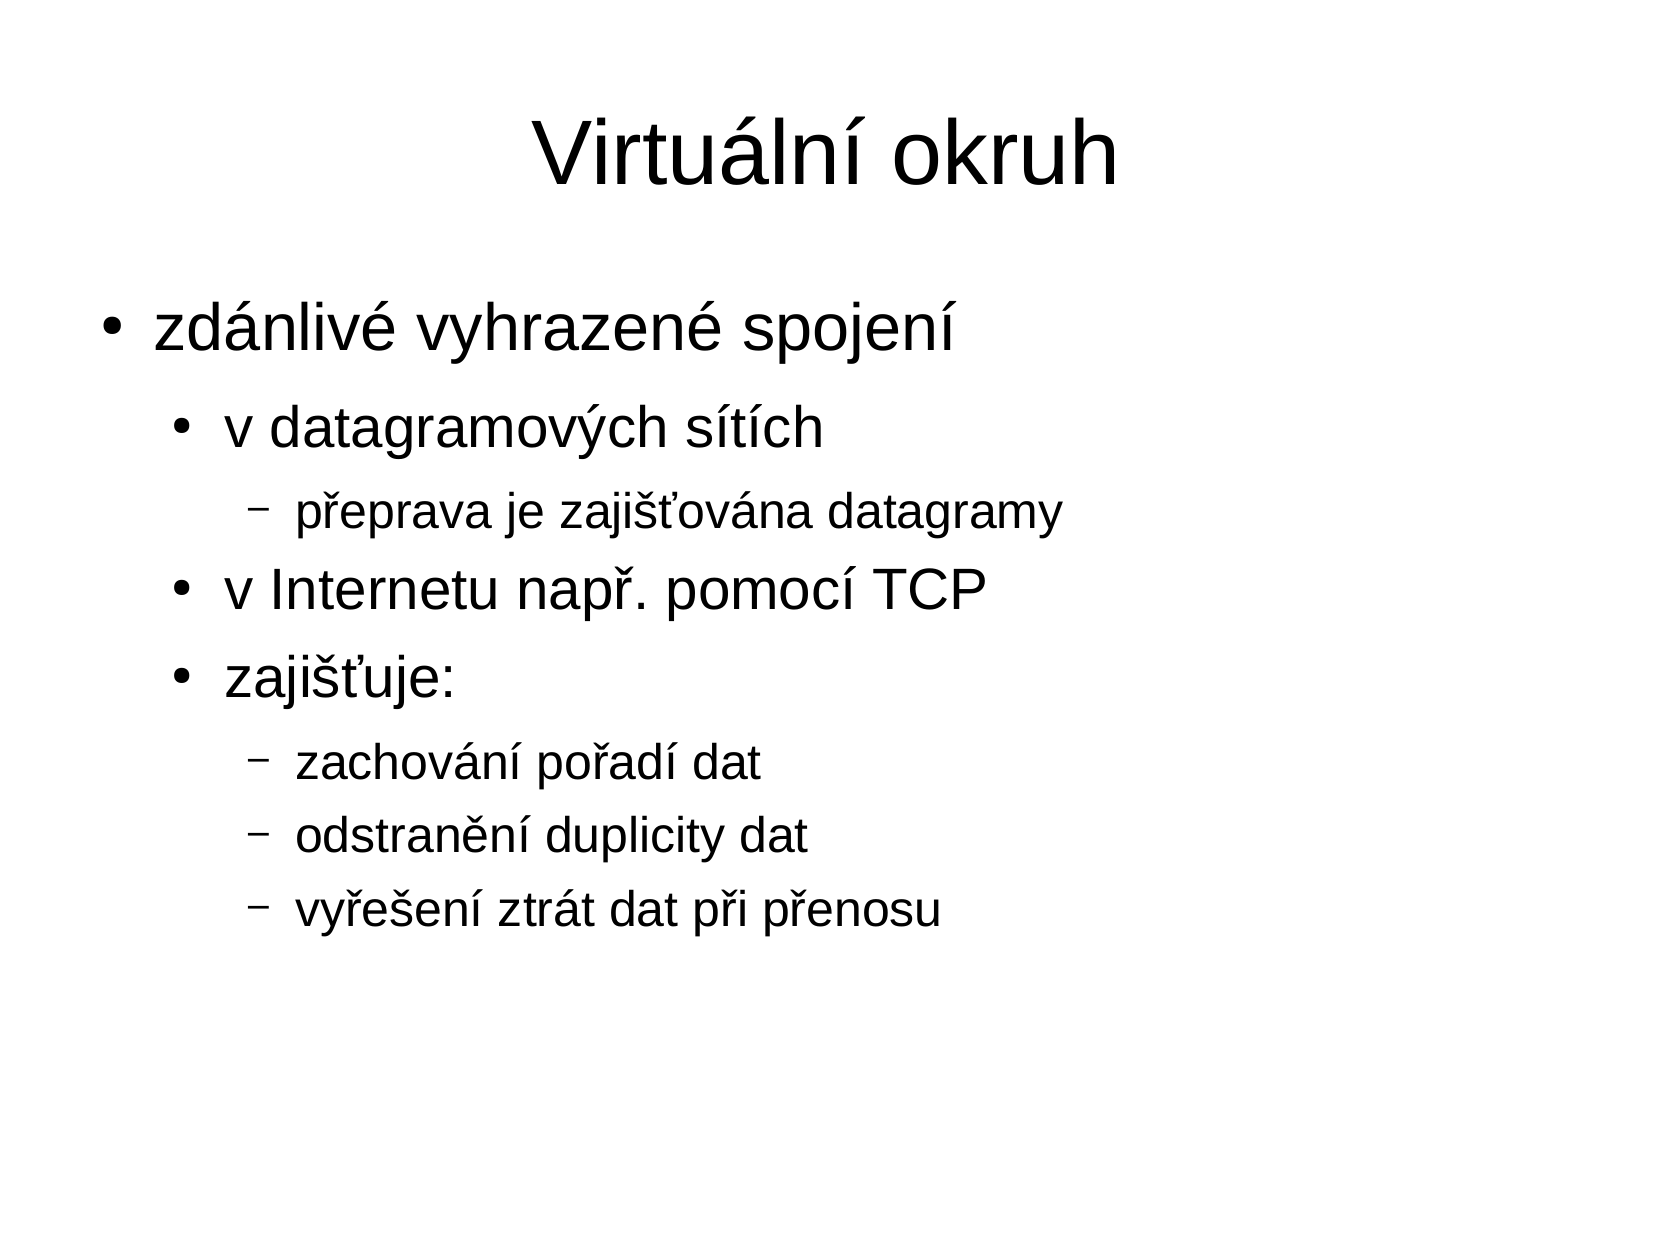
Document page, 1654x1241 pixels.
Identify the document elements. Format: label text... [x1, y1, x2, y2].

title Virtuální okruh [82, 49, 1571, 257]
list zdánlivé vyhrazené spojení v datagramových sítích přeprava je zajišťována datagramy v Internetu např. pomocí TCP zajišťuje: zachování pořadí dat odstranění duplicity dat vyřešení ztrát dat při přenosu [82, 290, 1571, 1109]
